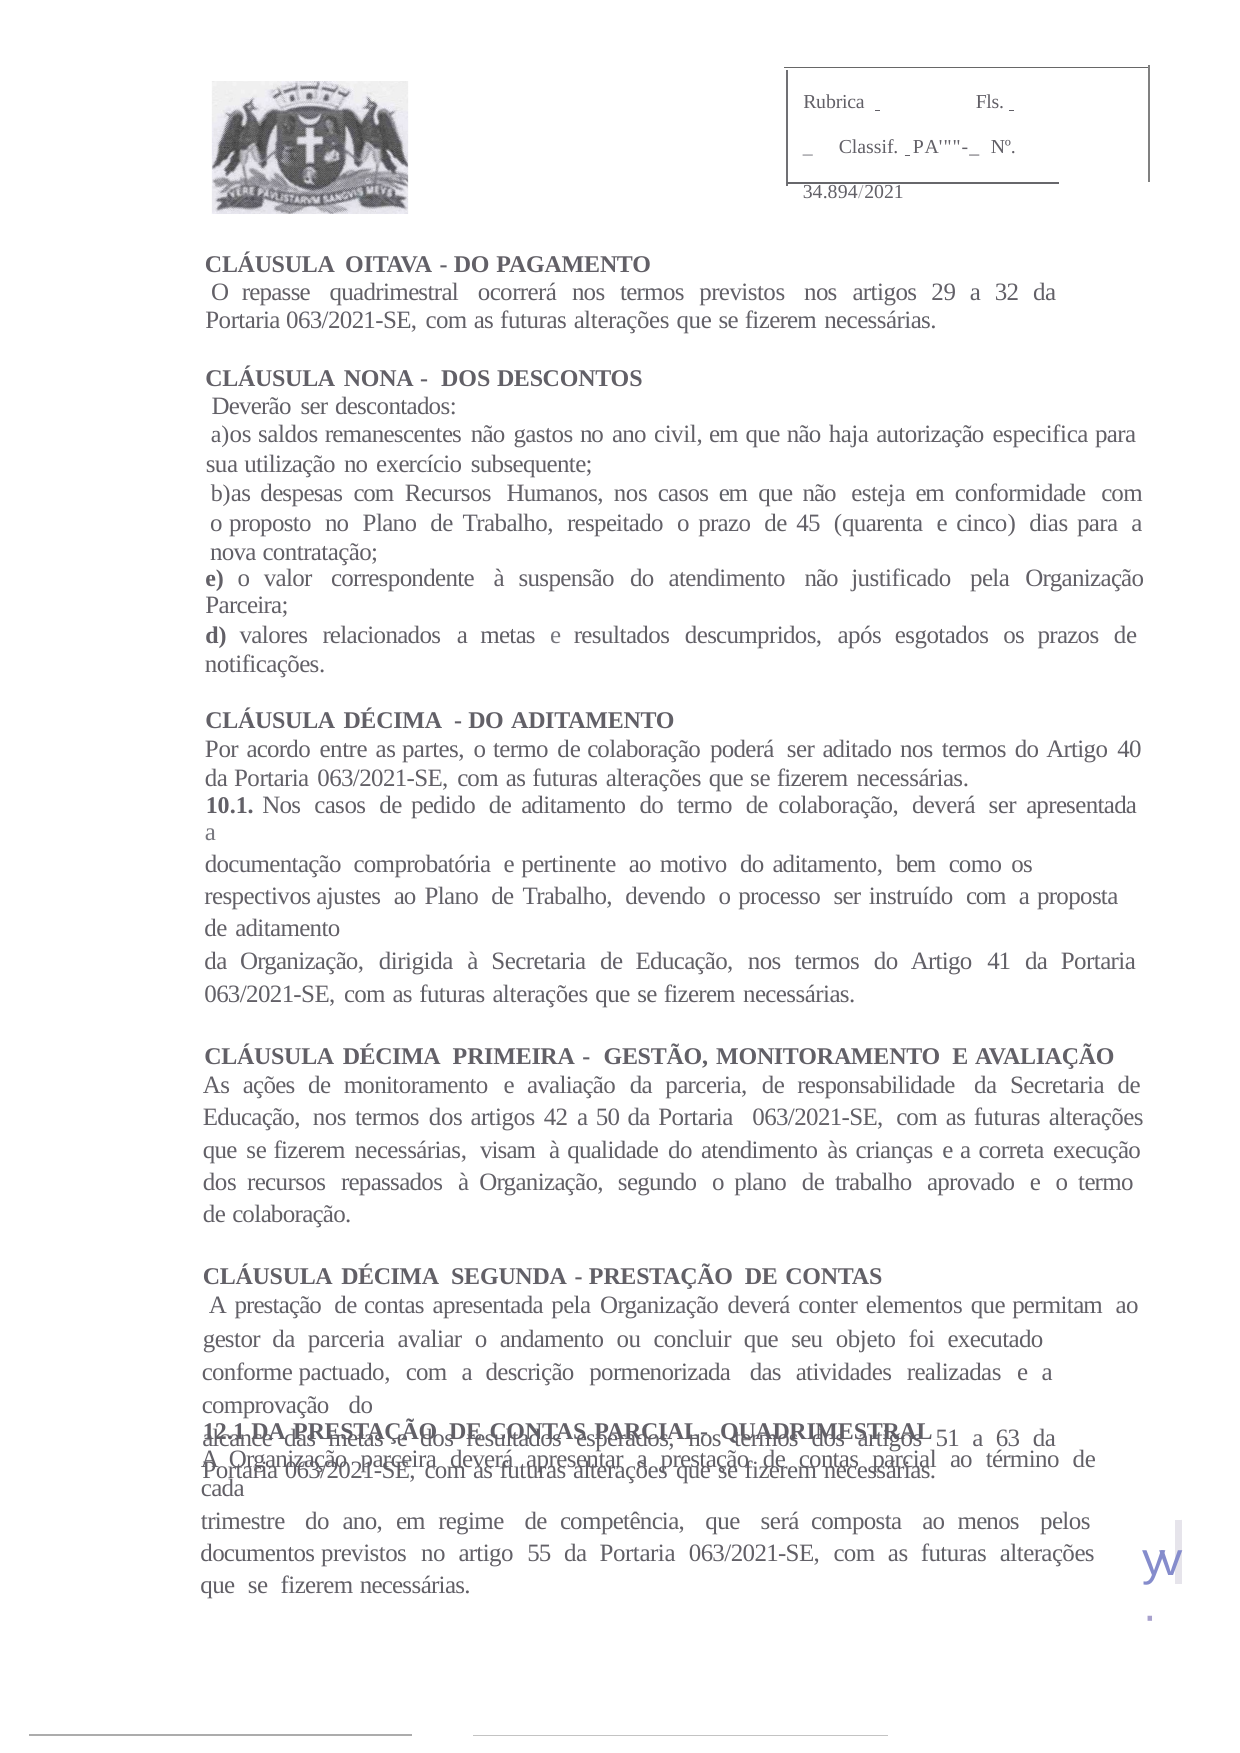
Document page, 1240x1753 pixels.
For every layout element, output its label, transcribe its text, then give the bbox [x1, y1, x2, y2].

text_box CLÁUSULA OITAVA - DO PAGAMENTO O repasse quadrimestral ocorrerá nos termos previstos nos artigos 29 a 32 da Portaria 063/2021-SE, com as futuras alterações que se fizerem necessárias. CLÁUSULA NONA - DOS DESCONTOS Deverão ser descontados: os saldos remanescentes não gastos no ano civil, em que não haja autorização especifica para sua utilização no exercício subsequente; as despesas com Recursos Humanos, nos casos em que não esteja em conformidade com o proposto no Plano de Trabalho, respeitado o prazo de 45 (quarenta e cinco) dias para a nova contratação; e) o valor correspondente à suspensão do atendimento não justificado pela Organização Parceira; d) valores relacionados a metas e resultados descumpridos, após esgotados os prazos de notificações. CLÁUSULA DÉCIMA - DO ADITAMENTO Por acordo entre as partes, o termo de colaboração poderá ser aditado nos termos do Artigo 40 da Portaria 063/2021-SE, com as futuras alterações que se fizerem necessárias. 10.1. Nos casos de pedido de aditamento do termo de colaboração, deverá ser apresentada a documentação comprobatória e pertinente ao motivo do aditamento, bem como os respectivos ajustes ao Plano de Trabalho, devendo o processo ser instruído com a proposta de aditamento da Organização, dirigida à Secretaria de Educação, nos termos do Artigo 41 da Portaria 063/2021-SE, com as futuras alterações que se fizerem necessárias. CLÁUSULA DÉCIMA PRIMEIRA - GESTÃO, MONITORAMENTO E AVALIAÇÃO As ações de monitoramento e avaliação da parceria, de responsabilidade da Secretaria de Educação, nos termos dos artigos 42 a 50 da Portaria 063/2021-SE, com as futuras alterações que se fizerem necessárias, visam à qualidade do atendimento às crianças e a correta execução dos recursos repassados à Organização, segundo o plano de trabalho aprovado e o termo de colaboração. CLÁUSULA DÉCIMA SEGUNDA - PRESTAÇÃO DE CONTAS A prestação de contas apresentada pela Organização deverá conter elementos que permitam ao gestor da parceria avaliar o andamento ou concluir que seu objeto foi executado conforme pactuado, com a descrição pormenorizada das atividades realizadas e a comprovação do alcance das metas e dos resultados esperados, nos termos dos artigos 51 a 63 da Portaria 063/2021-SE, com as futuras alterações que se fizerem necessárias. [199, 250, 1147, 1385]
text_box Rubrica Fls. _ Classif. PA'""-_ Nº. 34.894/2021 [787, 67, 1149, 184]
text_box 12.1 DA PRESTAÇÃO DE CONTAS PARCIAL- QUADRIMESTRAL A Organização parceira deverá apresentar a prestação de contas parcial ao término de cada trimestre do ano, em regime de competência, que será composta ao menos pelos documentos previstos no artigo 55 da Portaria 063/2021-SE, com as futuras alterações que se fizerem necessárias. [198, 1416, 1143, 1570]
text_box yv · [1140, 1528, 1190, 1580]
text_box [212, 82, 408, 214]
